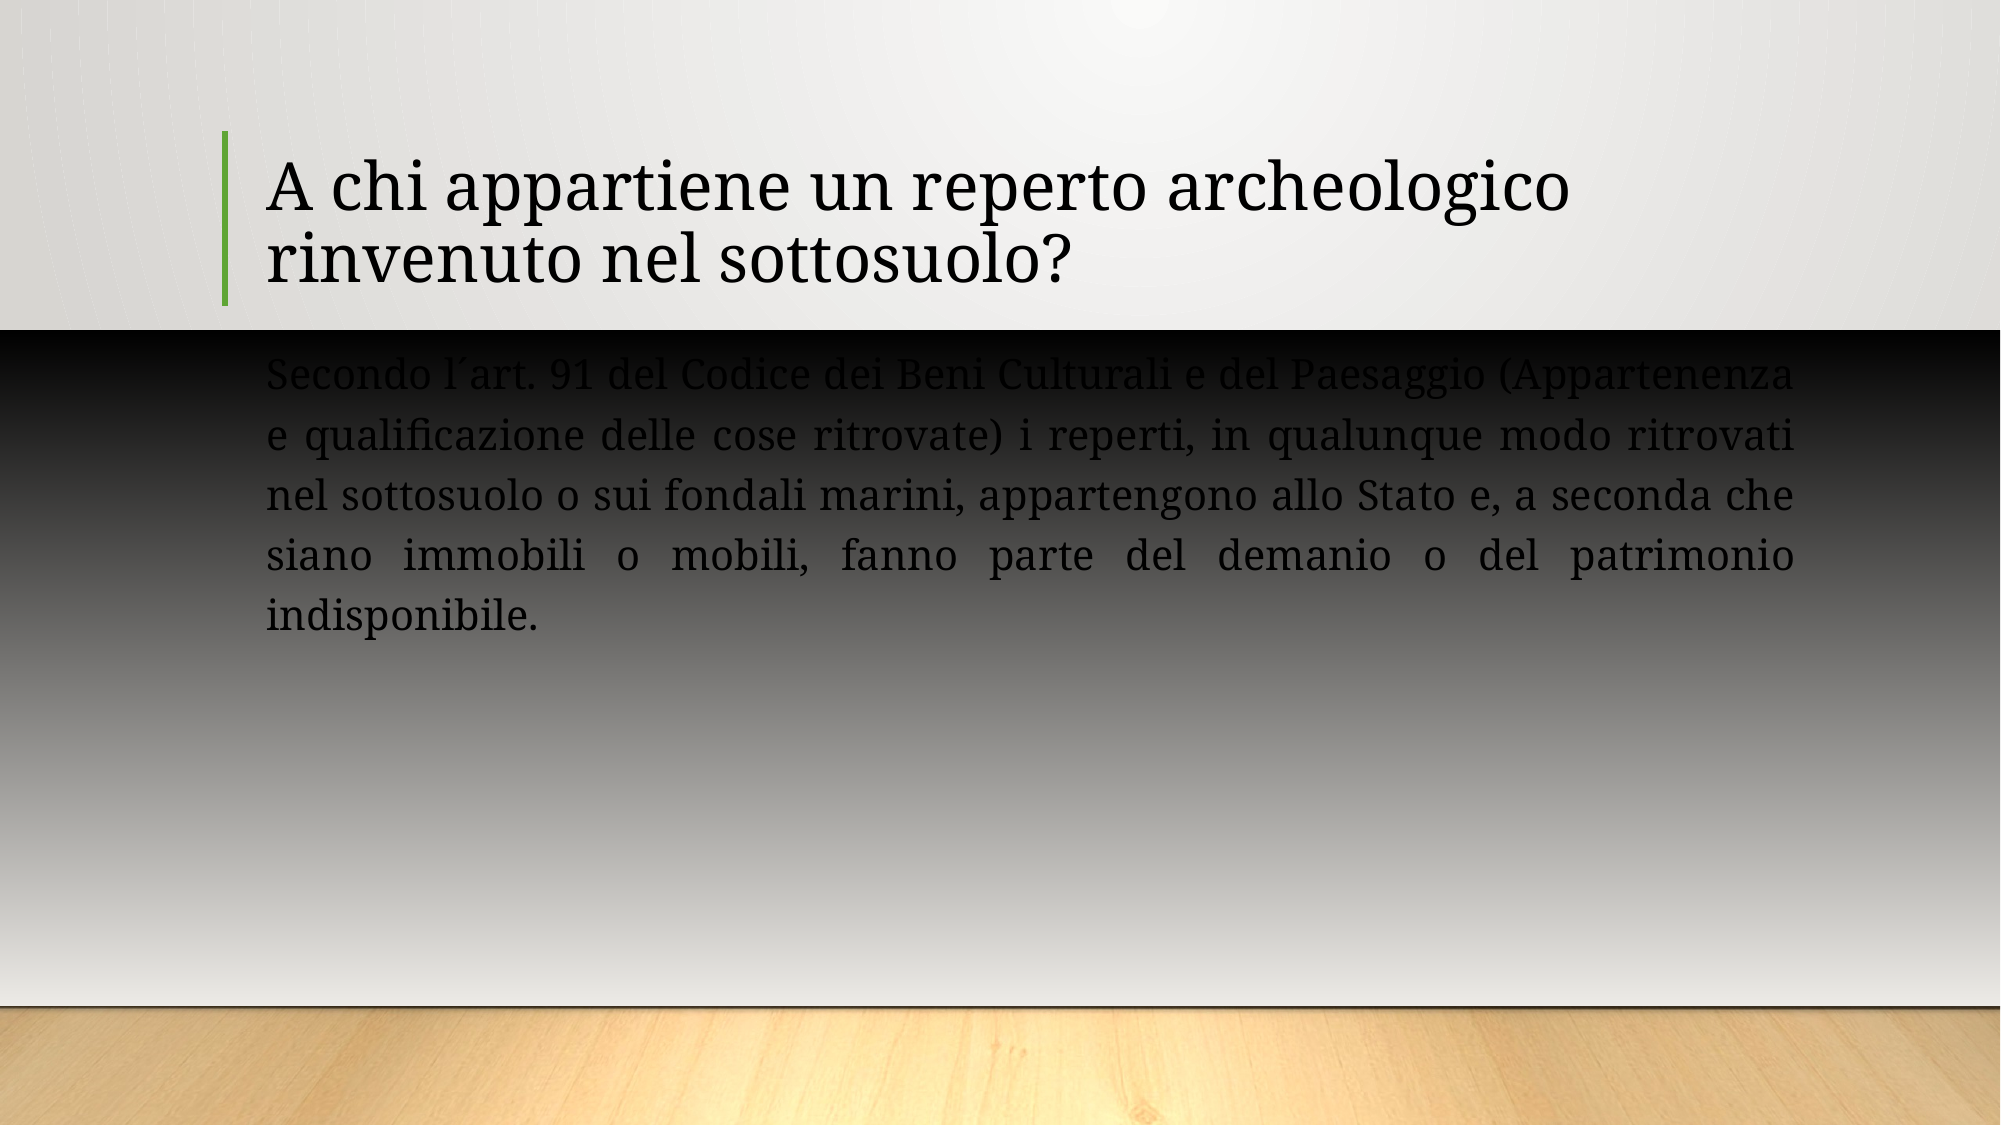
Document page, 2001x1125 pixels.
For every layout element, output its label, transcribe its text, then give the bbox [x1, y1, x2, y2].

title A chi appartiene un reperto archeologico rinvenuto nel sottosuolo? [251, 131, 1814, 305]
list Secondo l´art. 91 del Codice dei Beni Culturali e del Paesaggio (Appartenenza e qualificazione delle cose ritrovate) i reperti, in qualunque modo ritrovati nel sottosuolo o sui fondali marini, appartengono allo Stato e, a seconda che siano immobili o mobili, fanno parte del demanio o del patrimonio indisponibile. [251, 330, 1814, 897]
